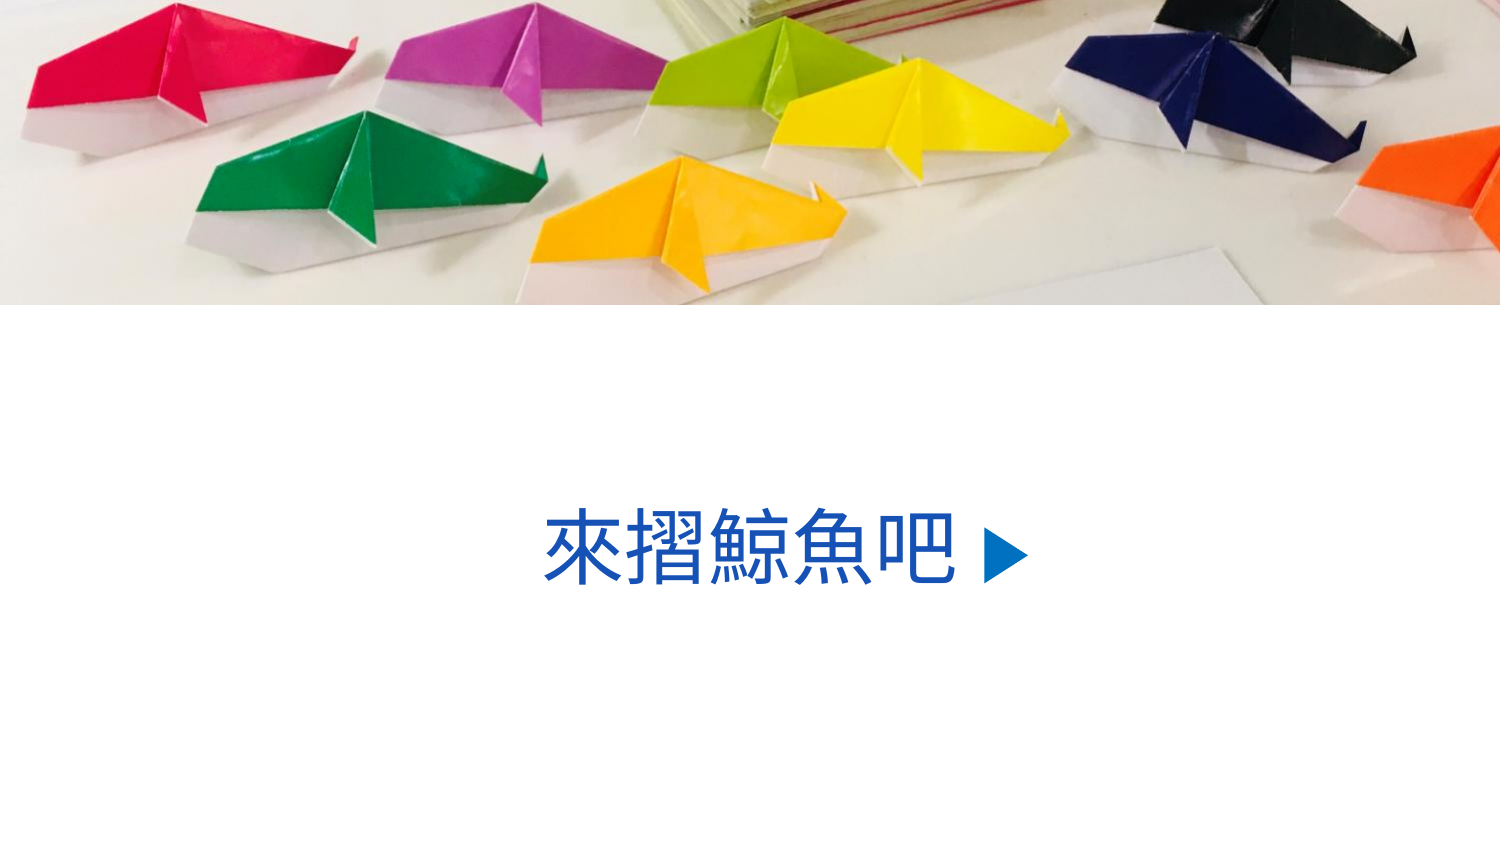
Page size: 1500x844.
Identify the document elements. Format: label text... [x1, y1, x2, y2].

text_box [984, 527, 1028, 584]
text_box 來摺鯨魚吧 [0, 305, 1500, 844]
picture [0, 0, 1500, 305]
